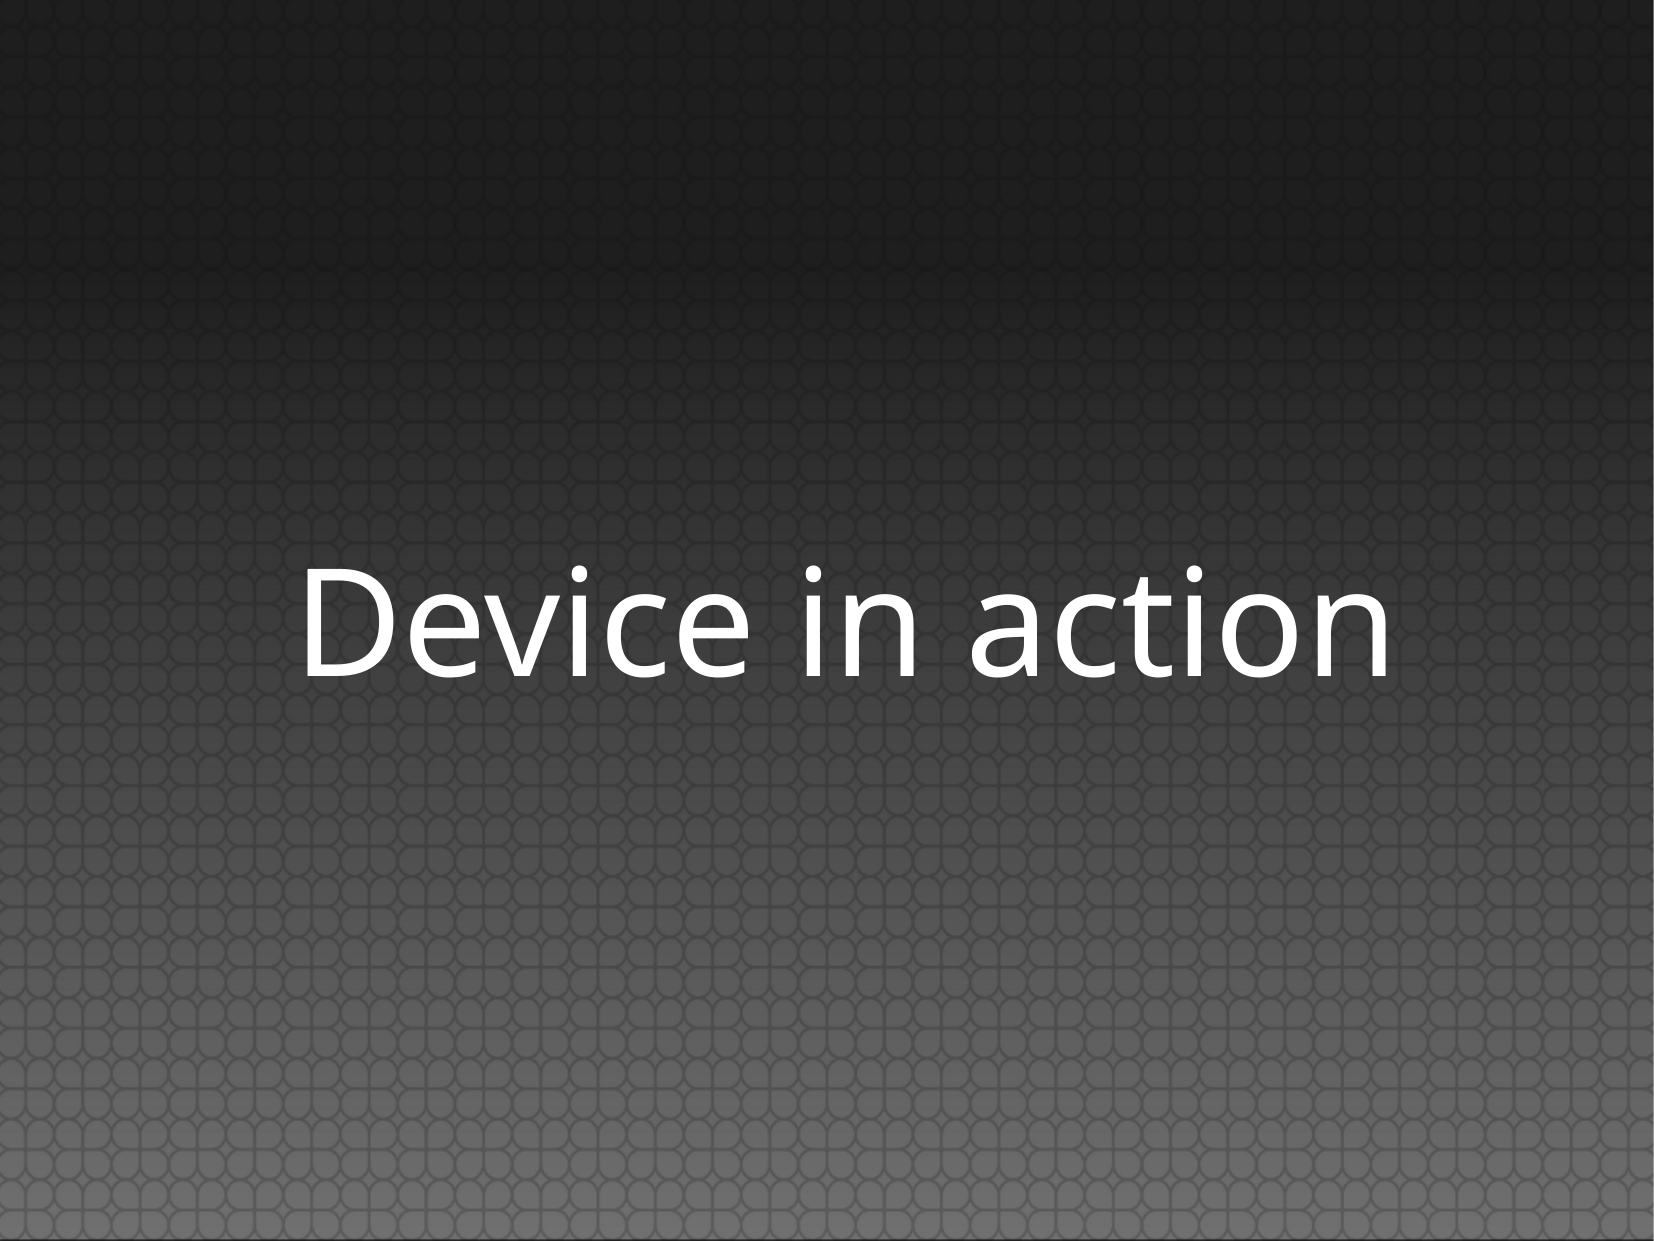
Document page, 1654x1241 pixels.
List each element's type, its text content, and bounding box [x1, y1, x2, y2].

title Device in action [75, 525, 1564, 713]
picture [0, 0, 1654, 1241]
